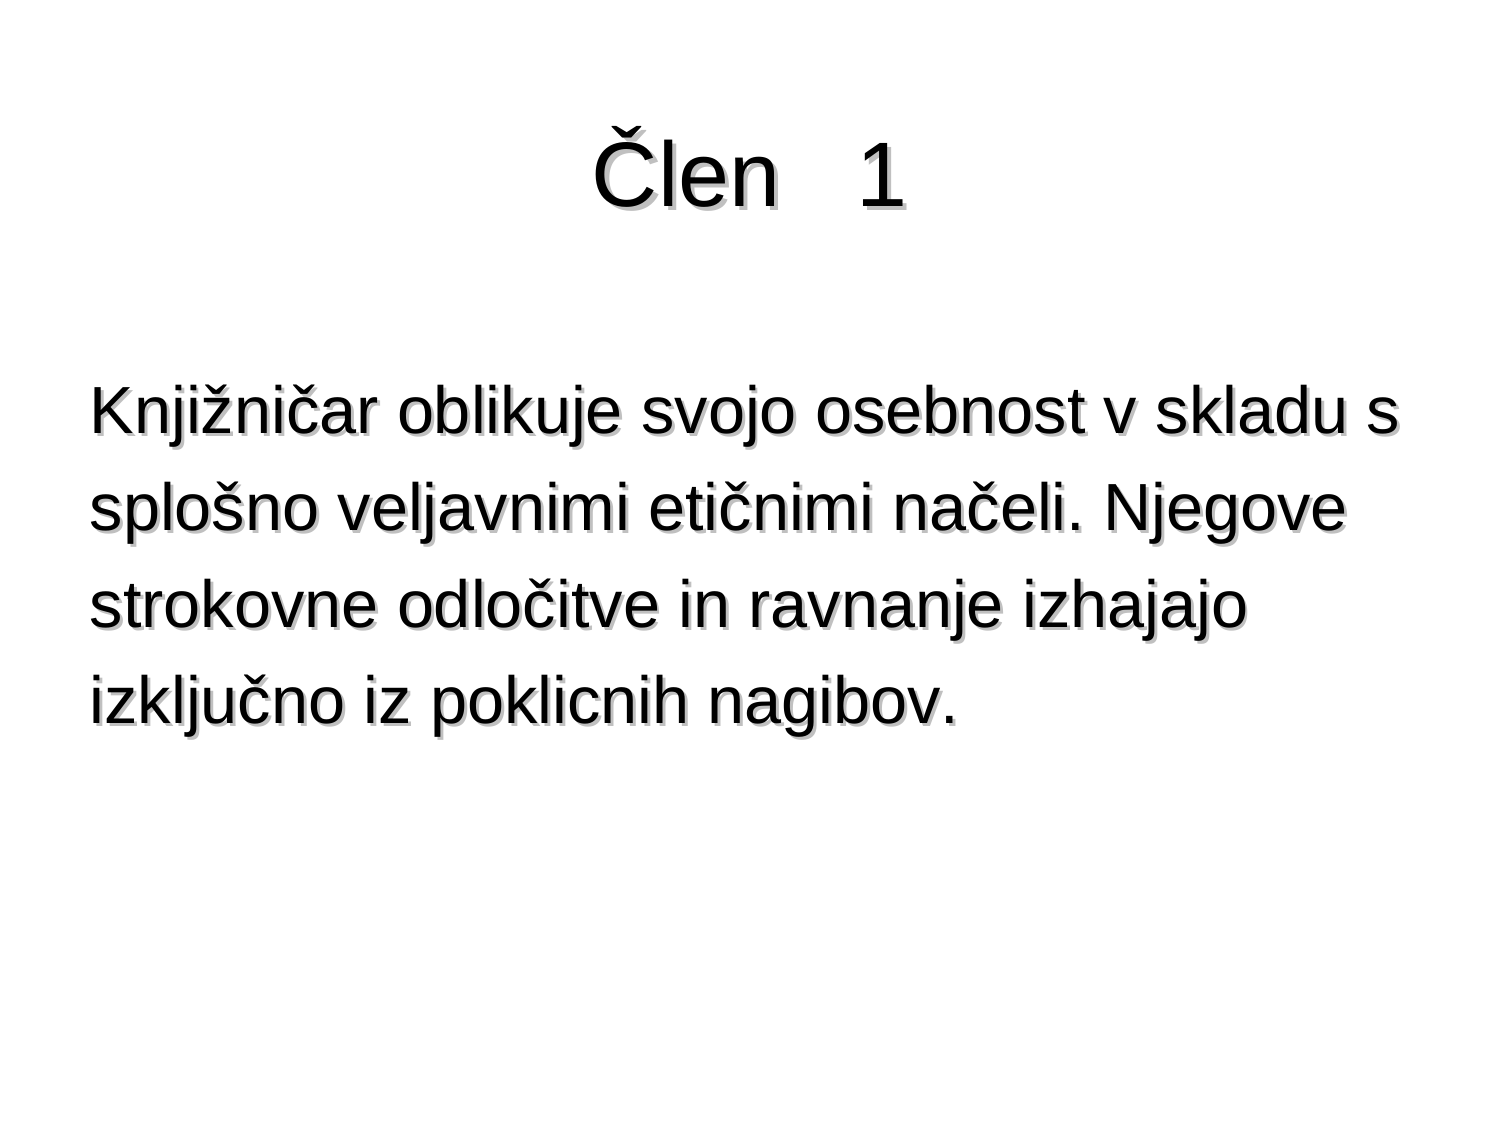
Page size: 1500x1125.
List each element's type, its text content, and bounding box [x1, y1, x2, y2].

title Člen 1 [75, 25, 1426, 233]
list Knjižničar oblikuje svojo osebnost v skladu s splošno veljavnimi etičnimi načeli. Njegove strokovne odločitve in ravnanje izhajajo izključno iz poklicnih nagibov. [75, 262, 1426, 1006]
